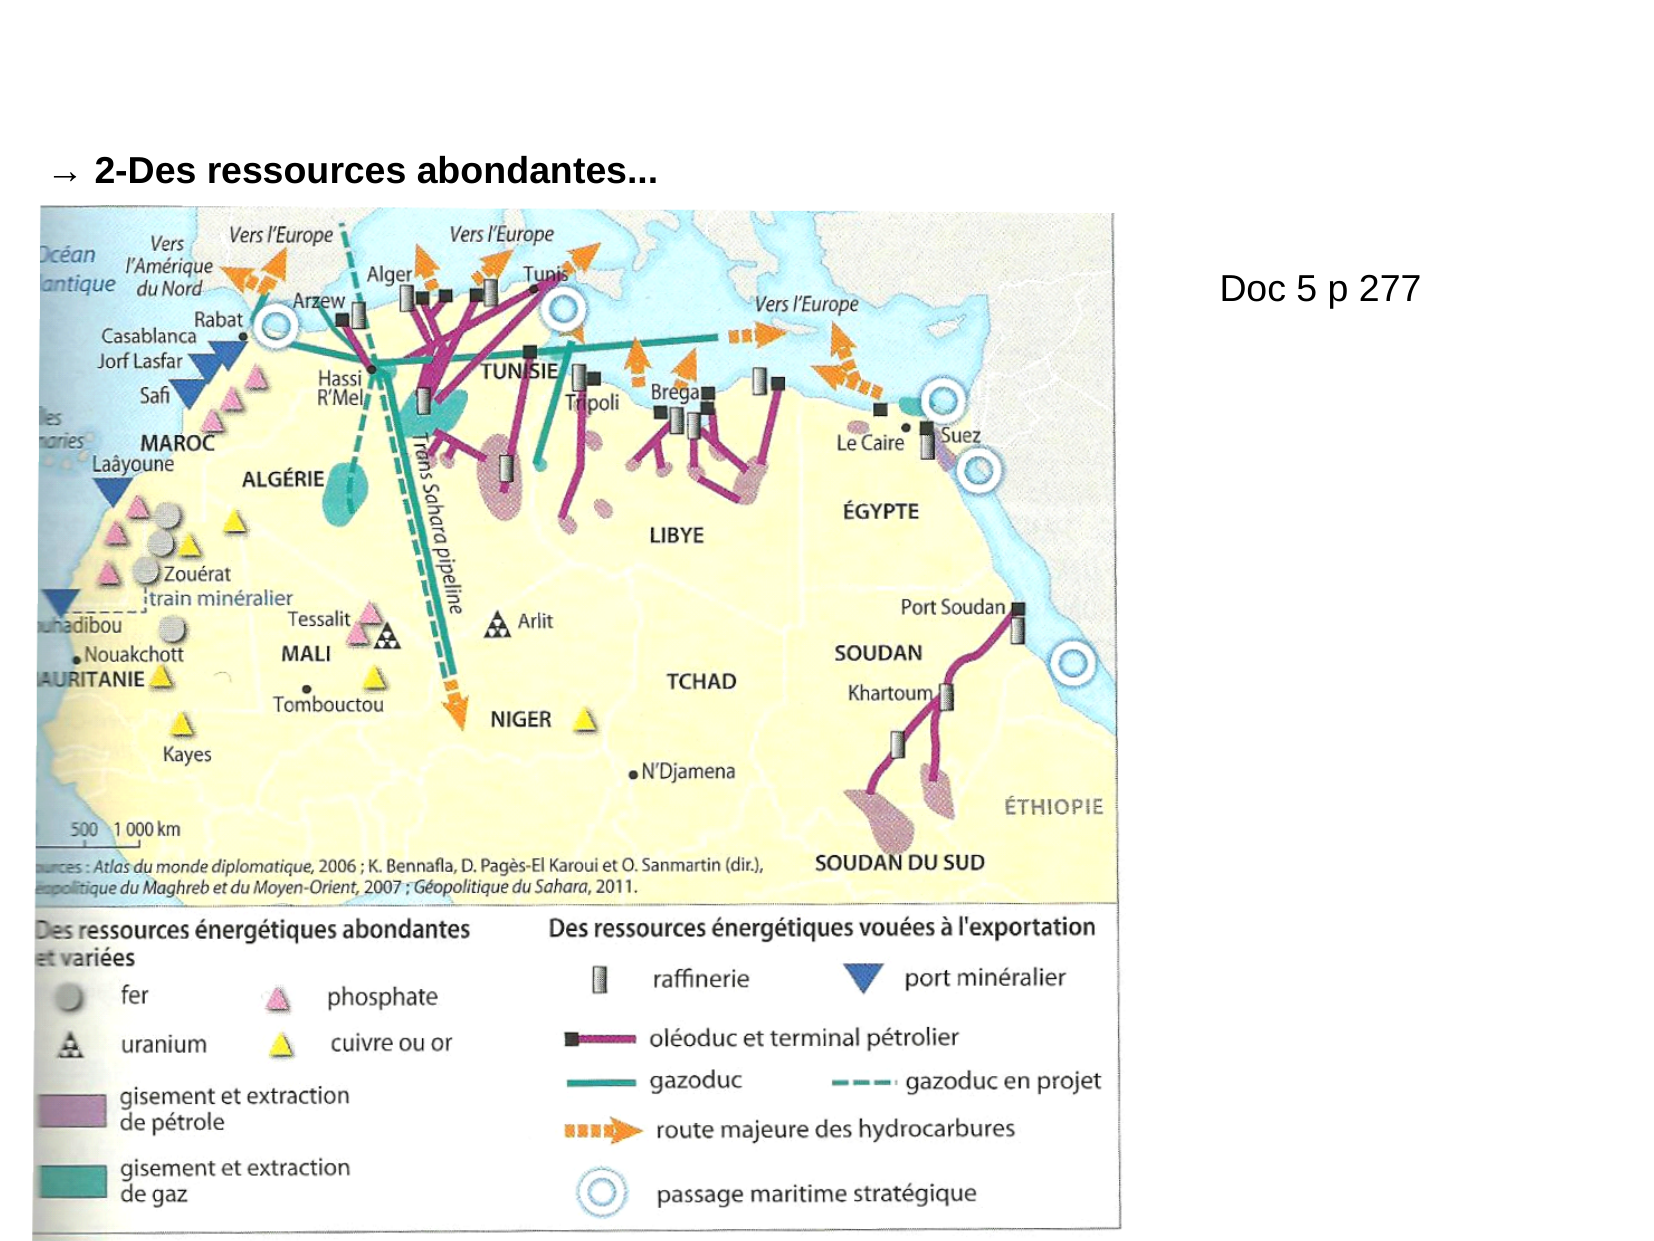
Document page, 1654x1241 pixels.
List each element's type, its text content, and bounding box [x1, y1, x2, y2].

text_box → 2-Des ressources abondantes... [31, 141, 695, 200]
picture [31, 204, 1146, 1241]
text_box Doc 5 p 277 [1204, 259, 1437, 317]
